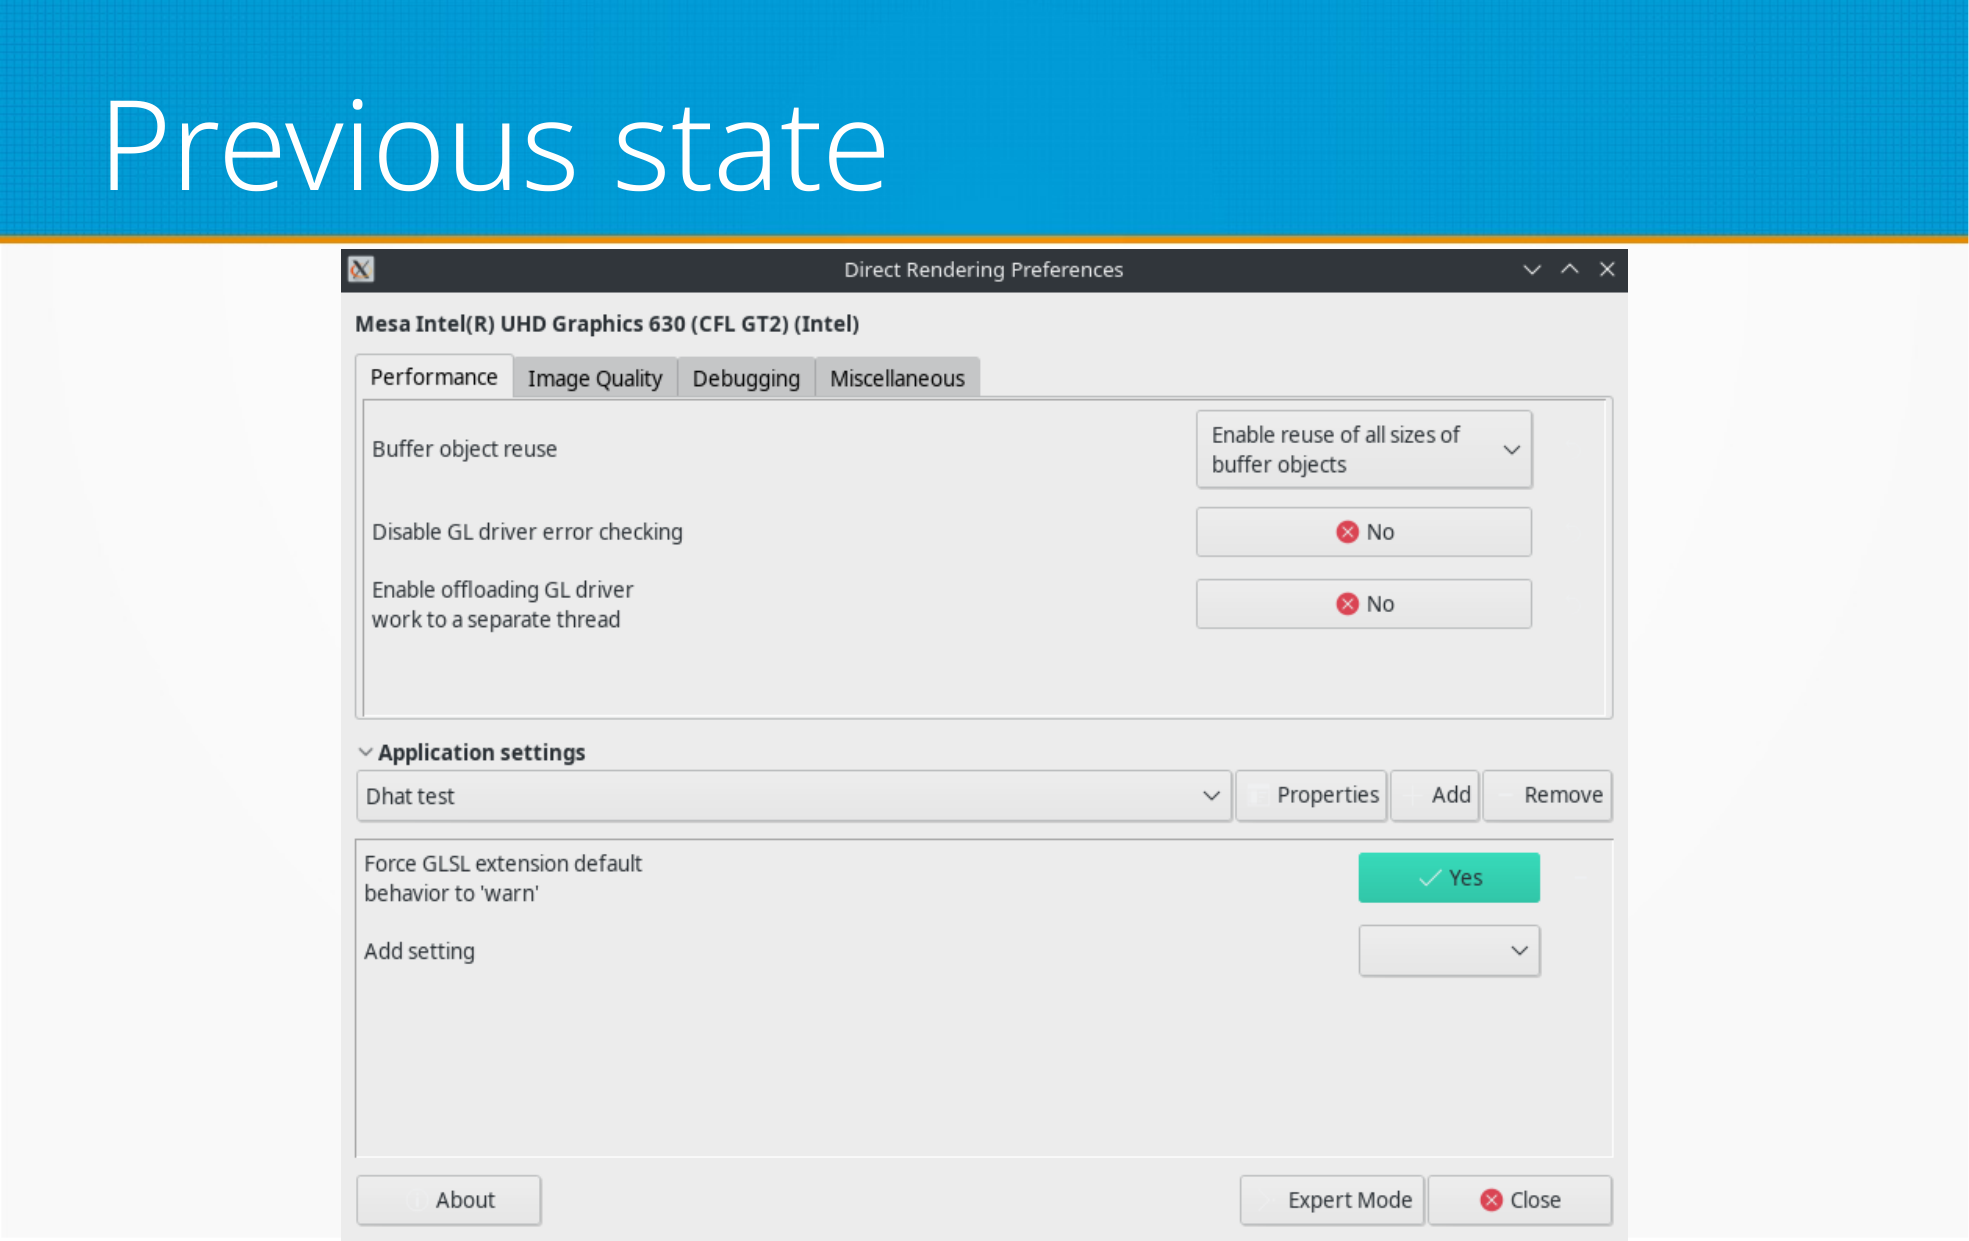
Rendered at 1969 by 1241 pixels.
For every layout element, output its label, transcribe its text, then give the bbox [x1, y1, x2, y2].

title Previous state [98, 19, 1870, 227]
picture [0, 233, 1969, 1241]
